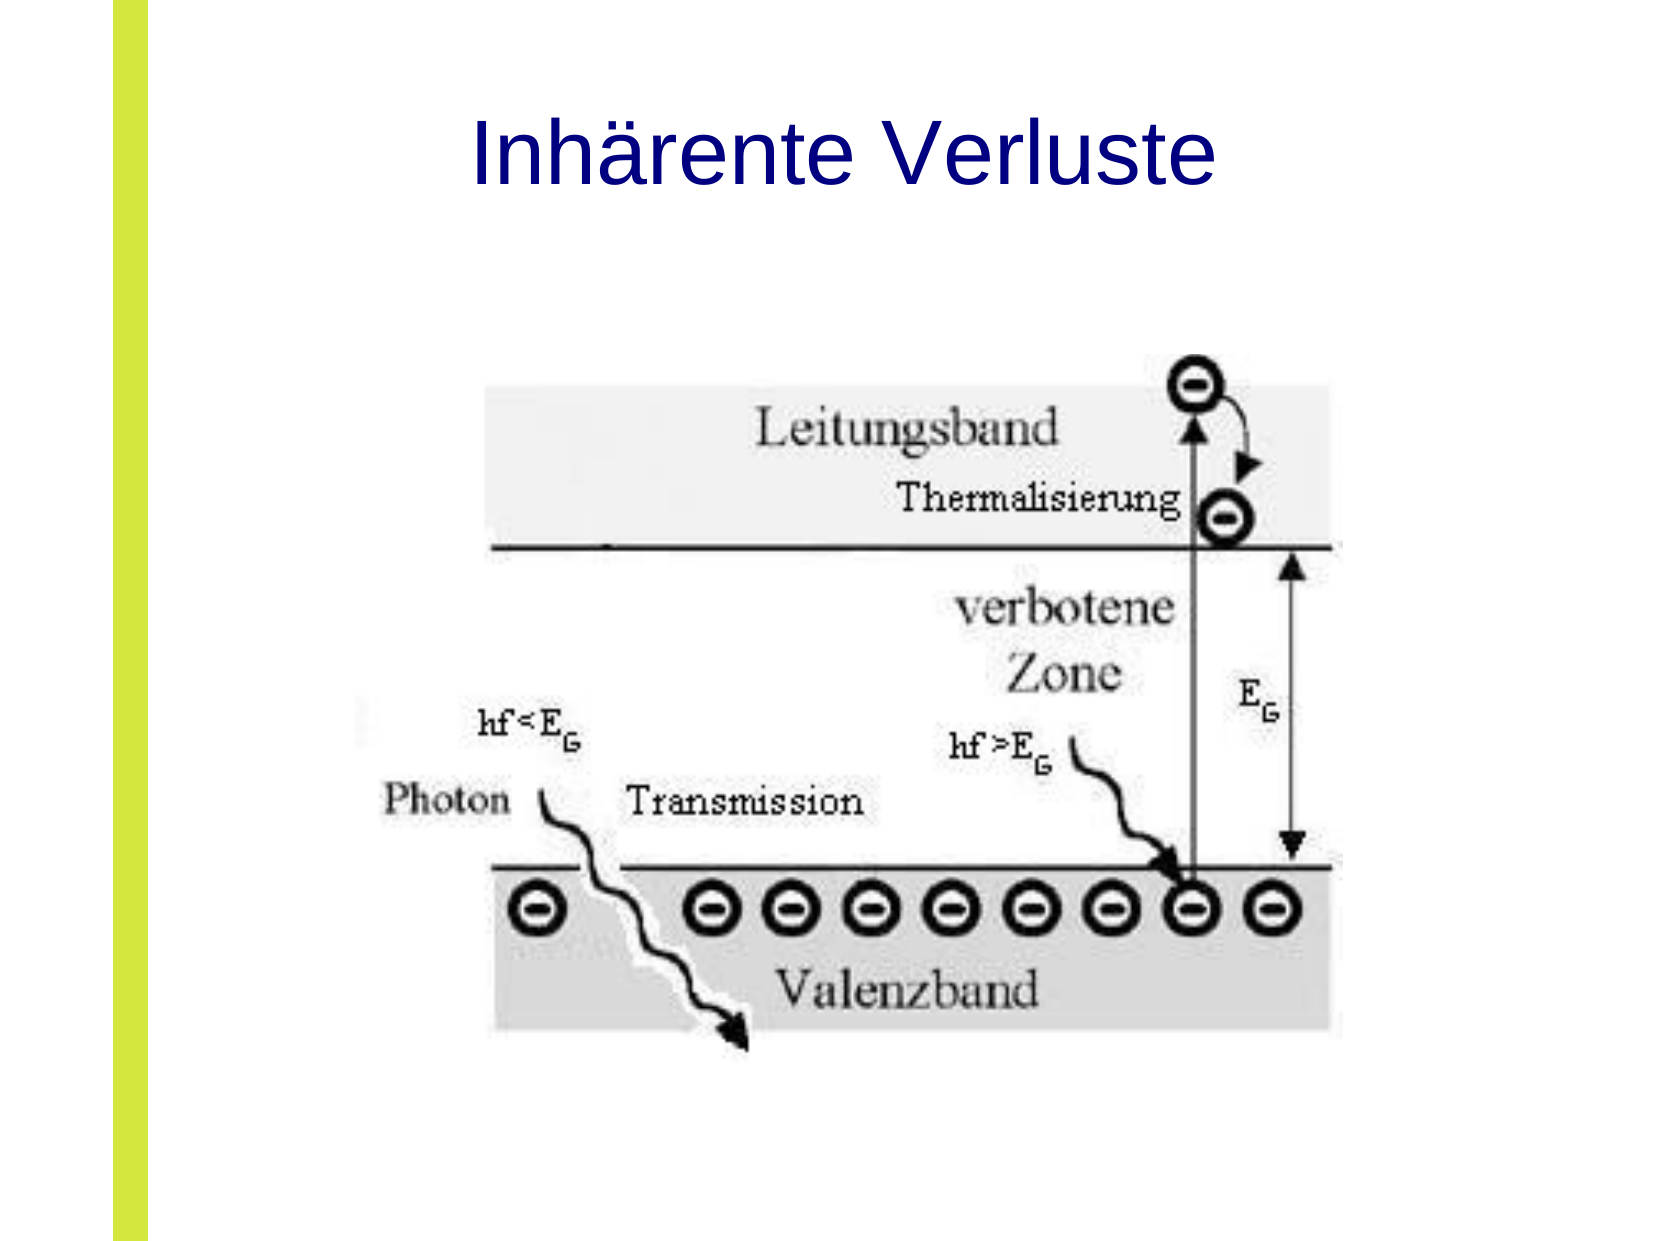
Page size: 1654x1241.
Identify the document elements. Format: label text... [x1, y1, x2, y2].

picture [354, 354, 1343, 1063]
picture [113, 0, 148, 1241]
title Inhärente Verluste [118, 49, 1571, 257]
